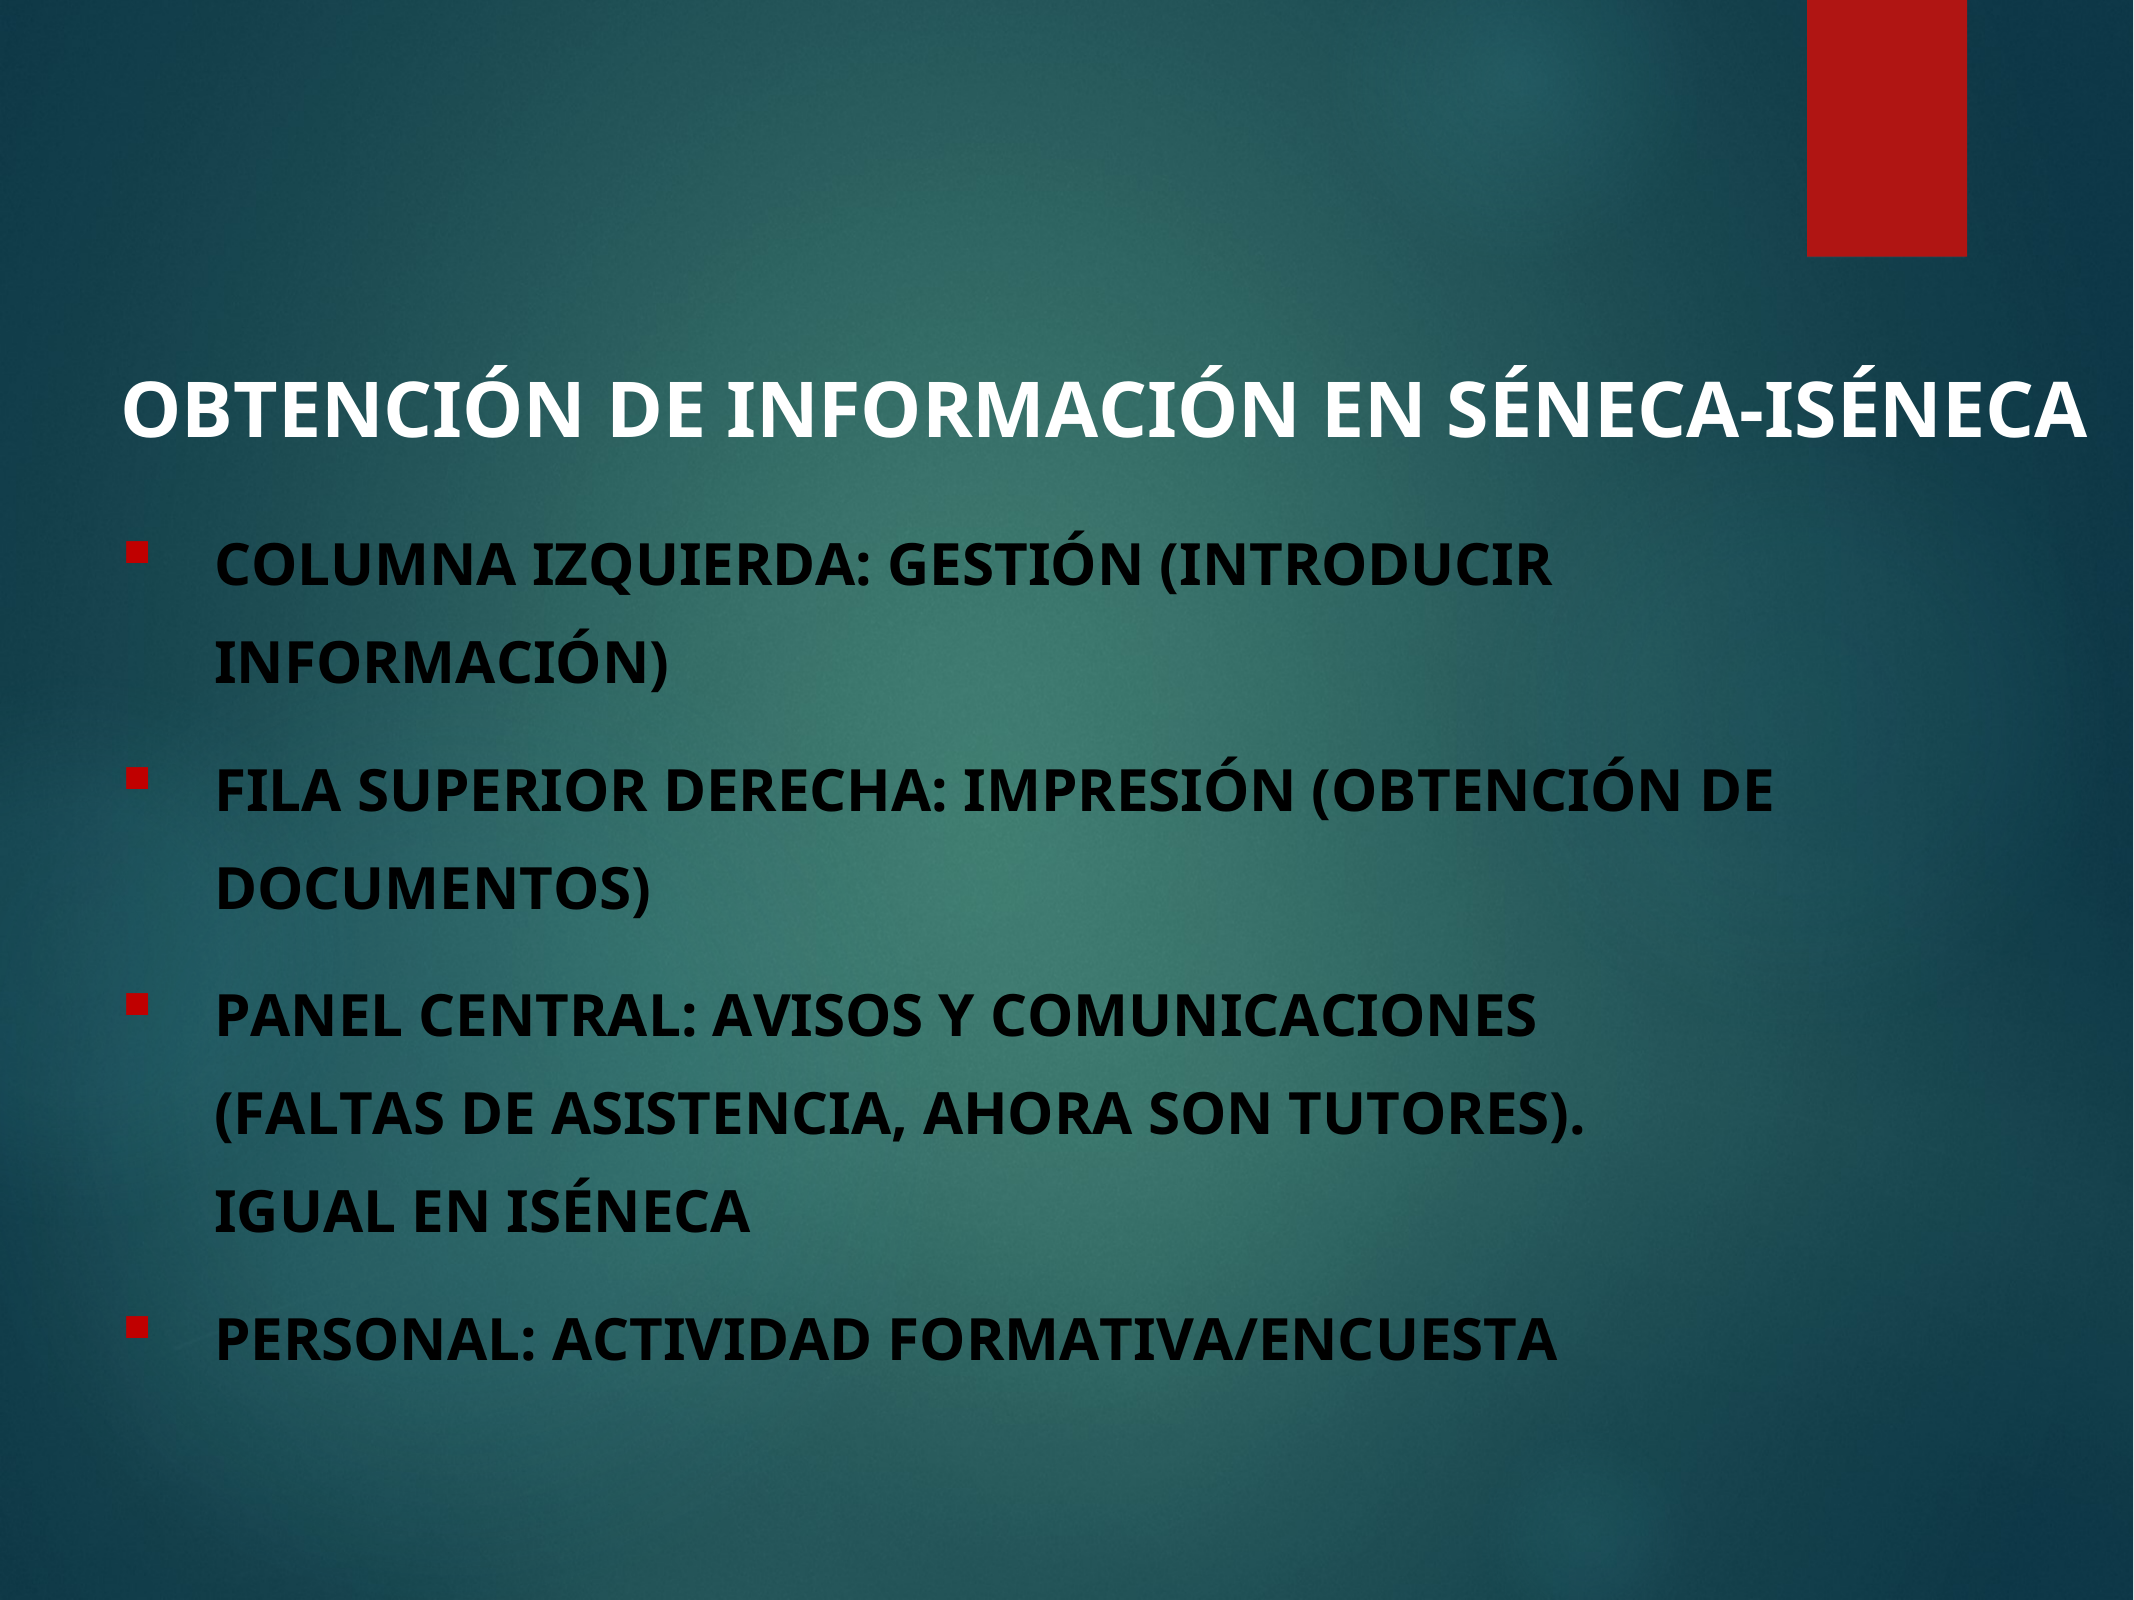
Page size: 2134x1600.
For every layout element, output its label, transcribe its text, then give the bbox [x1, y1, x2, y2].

picture [0, 0, 2134, 1600]
text_box COLUMNA IZQUIERDA: GESTIÓN (INTRODUCIR INFORMACIÓN) FILA SUPERIOR DERECHA: IMPRESIÓN (OBTENCIÓN DE DOCUMENTOS) PANEL CENTRAL: AVISOS Y COMUNICACIONES (FALTAS DE ASISTENCIA, AHORA SON TUTORES). IGUAL EN ISÉNECA PERSONAL: ACTIVIDAD FORMATIVA/ENCUESTA [105, 491, 1794, 1380]
text_box OBTENCIÓN DE INFORMACIÓN EN SÉNECA-ISÉNECA [105, 288, 2106, 488]
